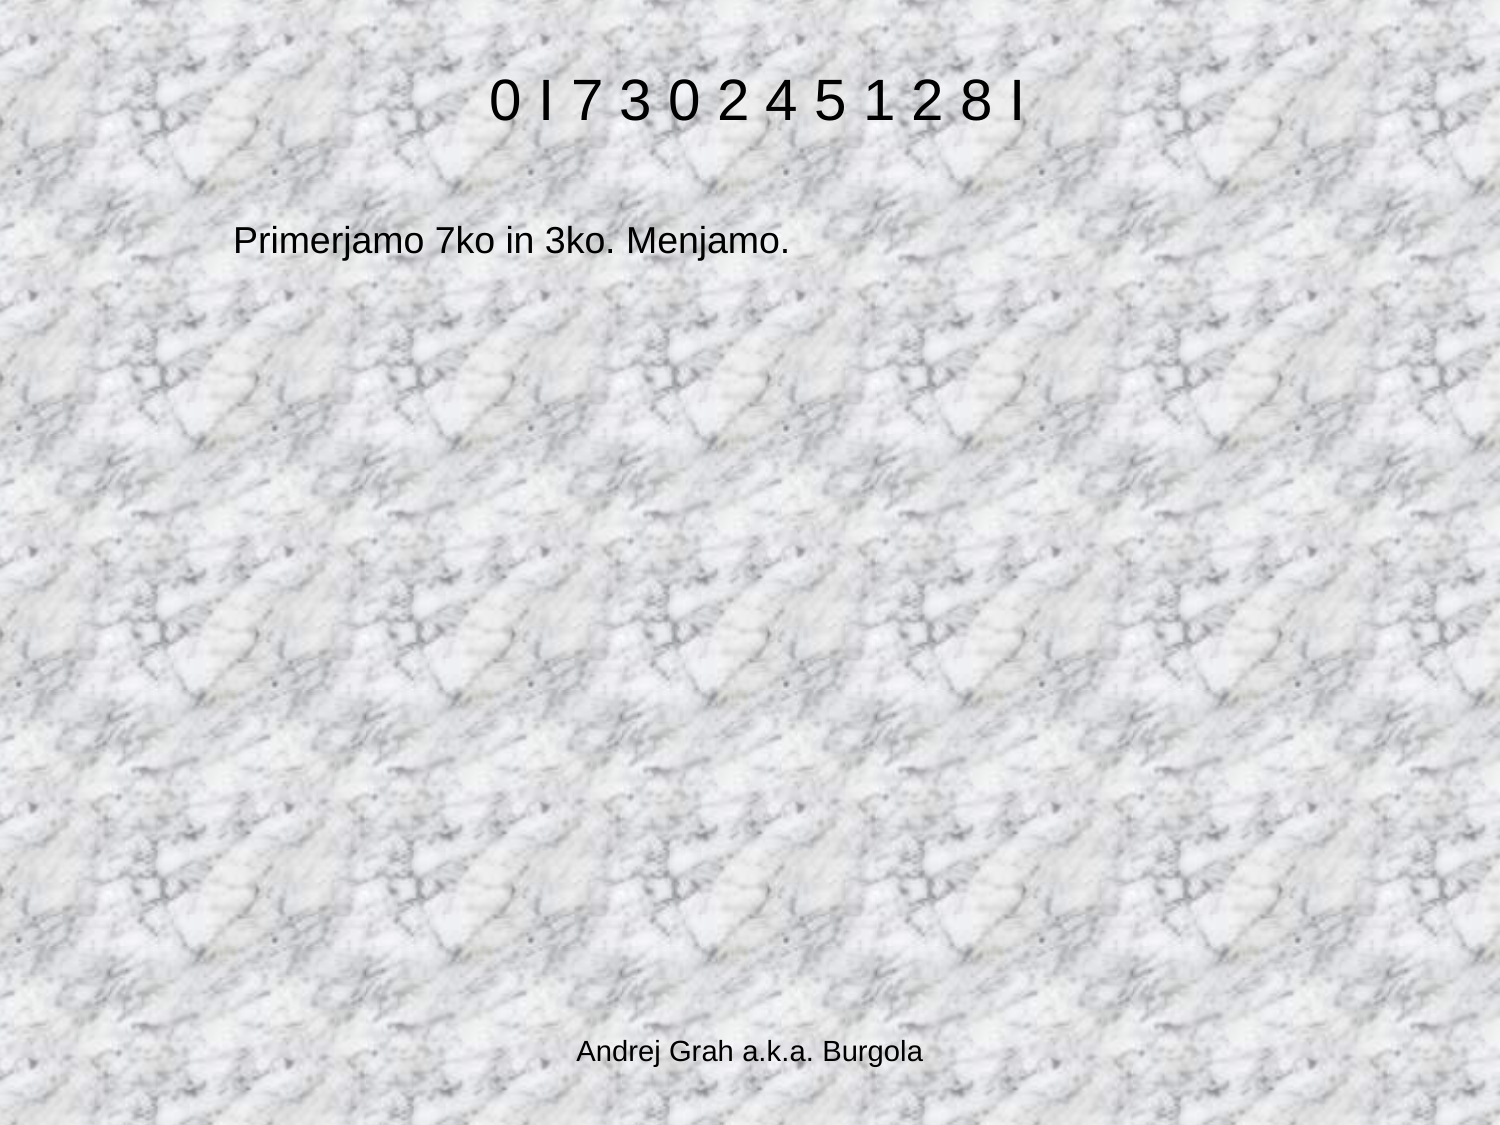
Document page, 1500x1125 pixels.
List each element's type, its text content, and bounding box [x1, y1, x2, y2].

picture [0, 0, 1500, 1125]
text_box Primerjamo 7ko in 3ko. Menjamo. [218, 207, 1258, 269]
text_box Andrej Grah a.k.a. Burgola [512, 1024, 988, 1103]
text_box 0 I 7 3 0 2 4 5 1 2 8 I [265, 54, 1235, 141]
